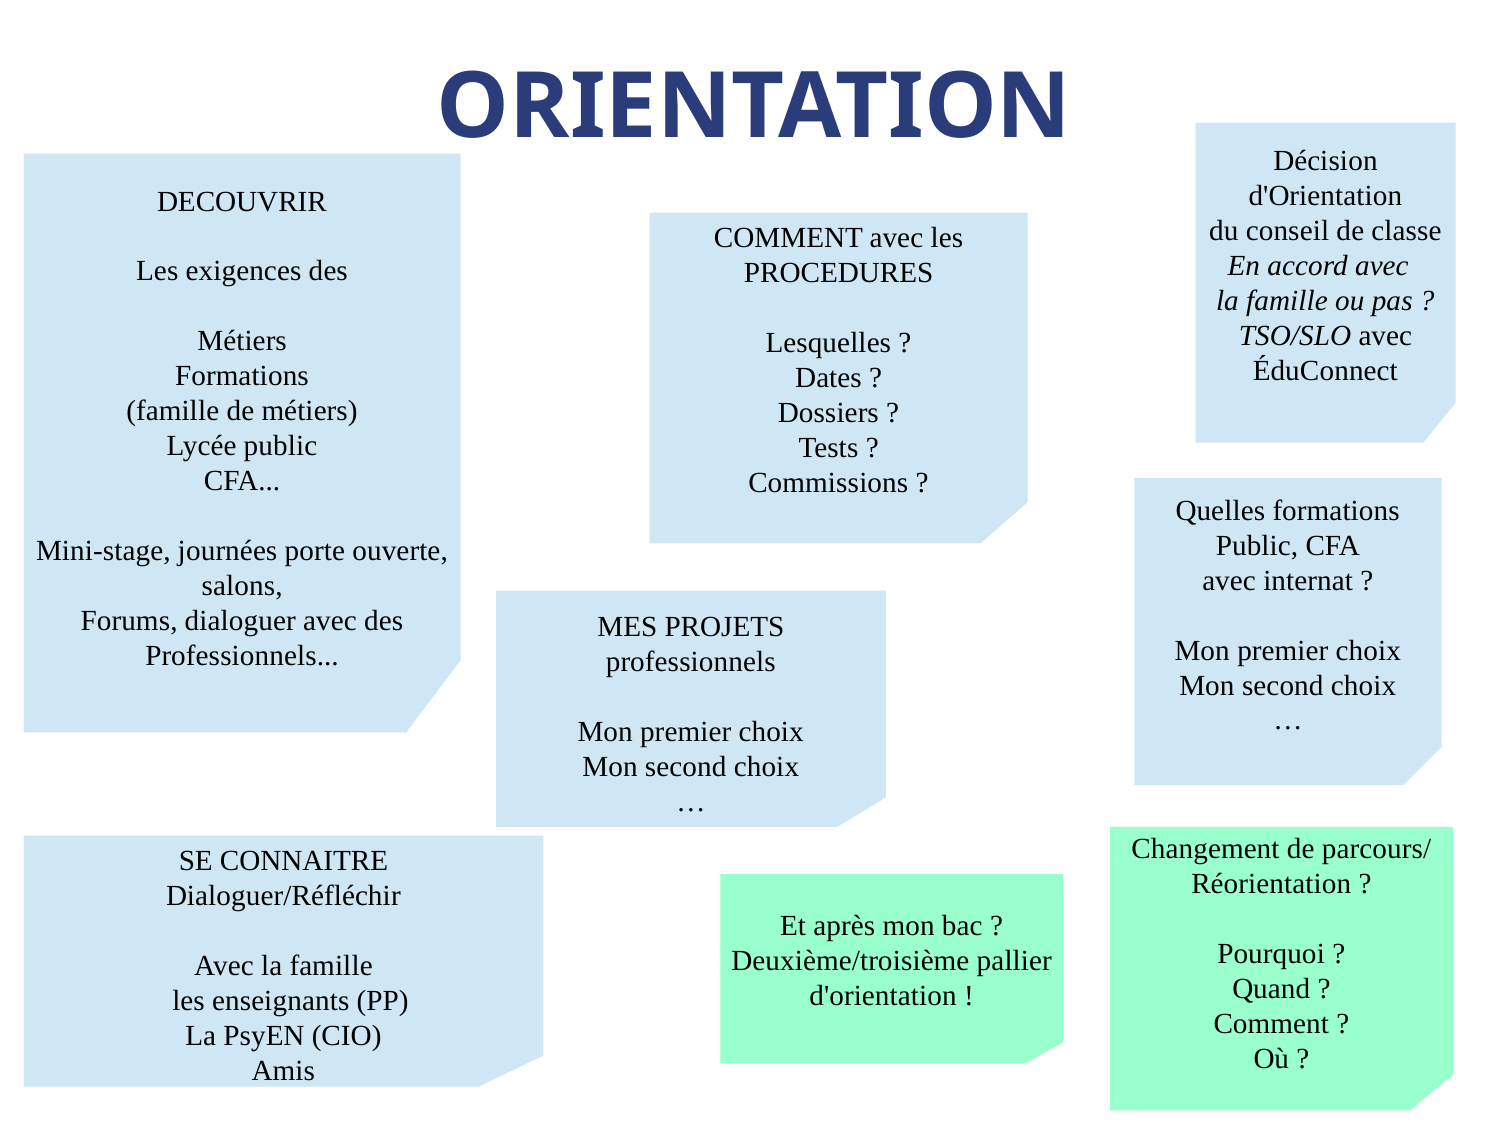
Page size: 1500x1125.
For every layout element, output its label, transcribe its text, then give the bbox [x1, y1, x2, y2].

text_box Et après mon bac ? Deuxième/troisième pallier d'orientation ! [720, 874, 1064, 1064]
text_box COMMENT avec les PROCEDURES Lesquelles ? Dates ? Dossiers ? Tests ? Commissions ? [649, 212, 1028, 544]
text_box Décision d'Orientation du conseil de classe En accord avec la famille ou pas ? TSO/SLO avec ÉduConnect [1195, 122, 1456, 443]
title ORIENTATION [129, 23, 1403, 178]
text_box DECOUVRIR Les exigences des Métiers Formations (famille de métiers) Lycée public CFA... Mini-stage, journées porte ouverte, salons, Forums, dialoguer avec des Professionnels... [23, 153, 461, 733]
text_box SE CONNAITRE Dialoguer/Réfléchir Avec la famille les enseignants (PP) La PsyEN (CIO) Amis [23, 835, 544, 1087]
text_box MES PROJETS professionnels Mon premier choix Mon second choix … [496, 590, 886, 827]
text_box Changement de parcours/ Réorientation ? Pourquoi ? Quand ? Comment ? Où ? [1110, 826, 1453, 1111]
text_box Quelles formations Public, CFA avec internat ? Mon premier choix Mon second choix … [1134, 477, 1442, 786]
